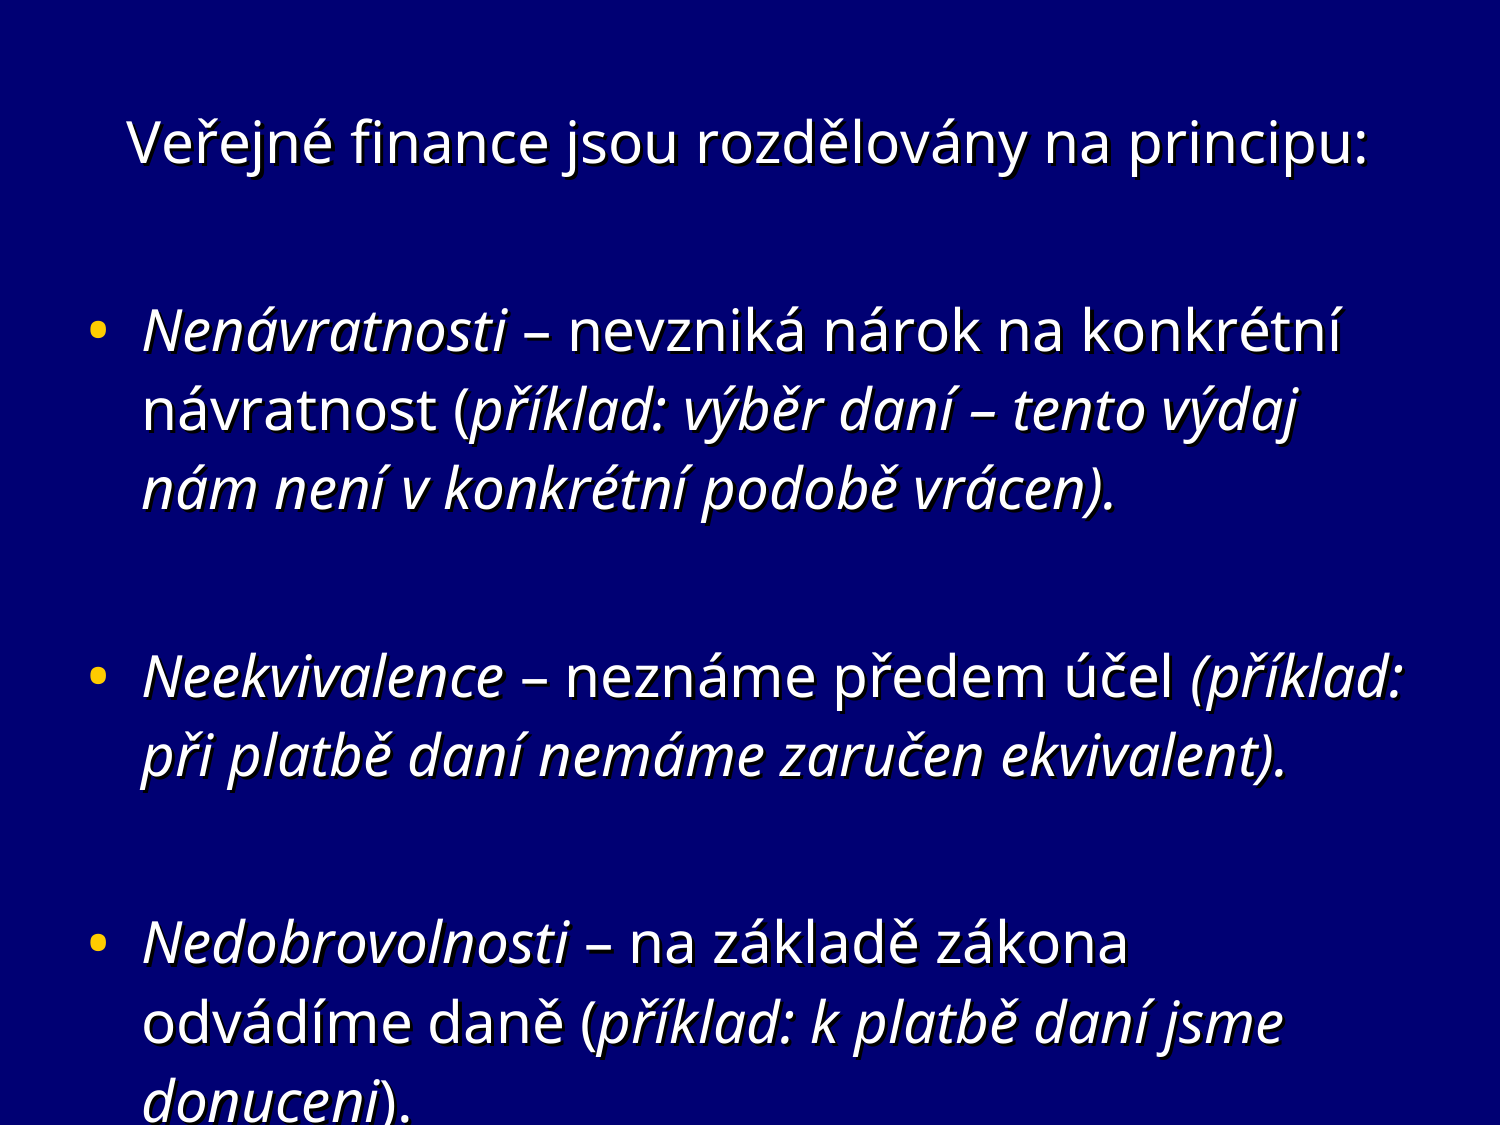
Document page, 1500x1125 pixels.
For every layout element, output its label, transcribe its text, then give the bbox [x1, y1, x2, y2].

list Veřejné finance jsou rozdělovány na principu: Nenávratnosti – nevzniká nárok na konkrétní návratnost (příklad: výběr daní – tento výdaj nám není v konkrétní podobě vrácen). Neekvivalence – neznáme předem účel (příklad: při platbě daní nemáme zaručen ekvivalent). Nedobrovolnosti – na základě zákona odvádíme daně (příklad: k platbě daní jsme donuceni). [70, 93, 1425, 1006]
